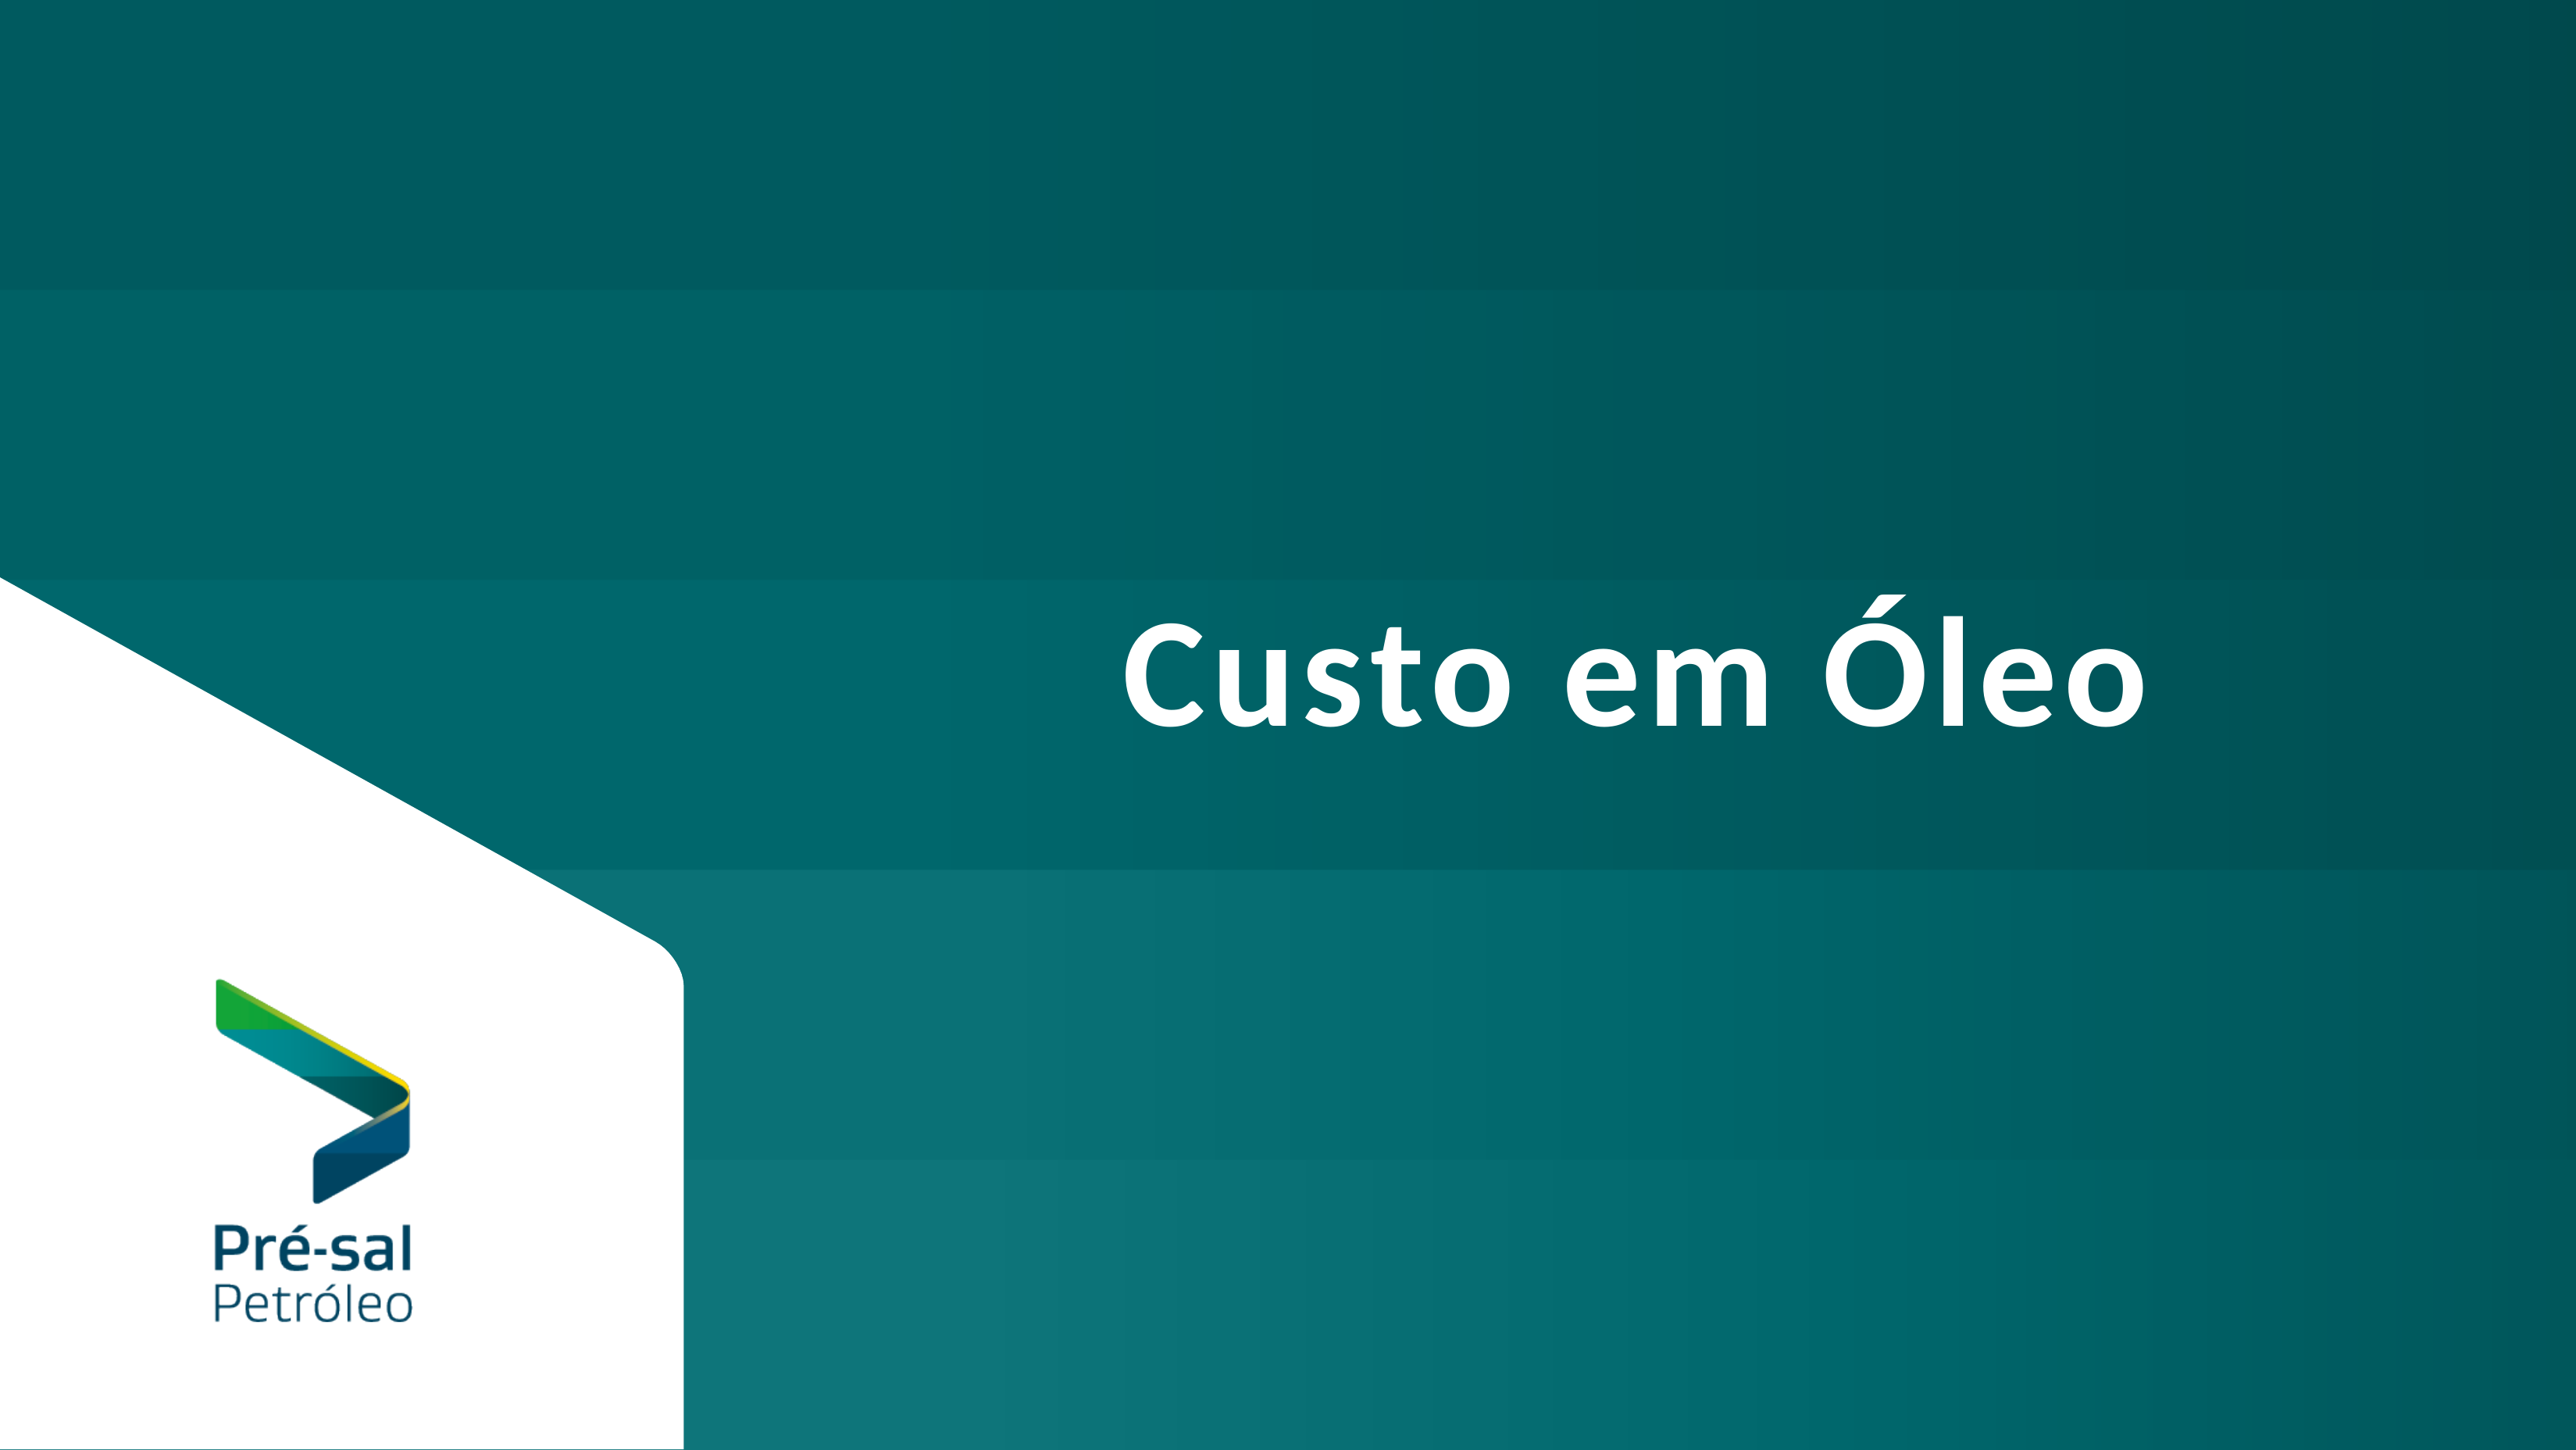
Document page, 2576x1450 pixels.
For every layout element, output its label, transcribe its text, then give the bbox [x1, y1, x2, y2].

text_box [0, 577, 684, 1450]
picture [0, 949, 487, 1450]
picture [0, 0, 2576, 1450]
text_box Custo em Óleo [662, 559, 2411, 760]
